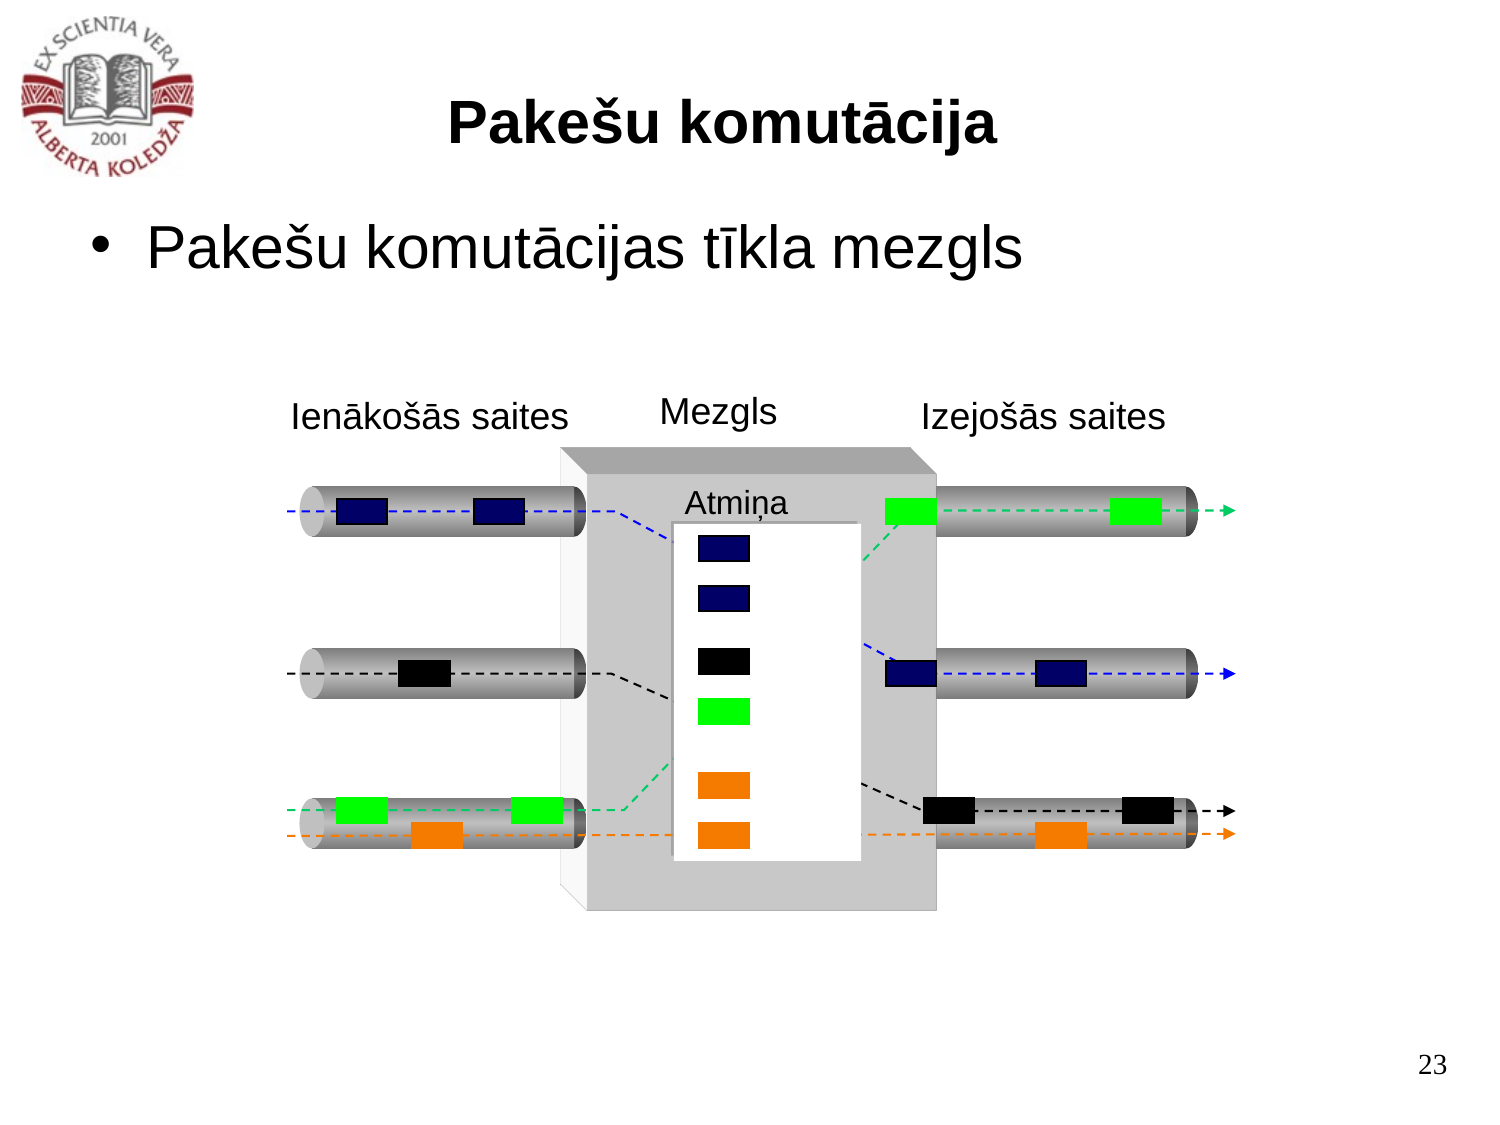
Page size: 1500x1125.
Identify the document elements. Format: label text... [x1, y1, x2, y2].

text_box [299, 798, 587, 849]
text_box Ienākošās saites [290, 391, 570, 437]
text_box [588, 475, 1199, 910]
text_box Mezgls [734, 406, 744, 422]
text_box [299, 648, 587, 699]
text_box Izejošās saites [920, 391, 1167, 437]
picture [21, 16, 194, 177]
title Pakešu komutācija [50, 62, 1374, 175]
text_box Atmiņa [669, 474, 804, 529]
list Pakešu komutācijas tīkla mezgls [74, 200, 1463, 296]
text_box <skaitlis> [1312, 1037, 1463, 1101]
text_box Mezgls [659, 386, 779, 432]
text_box [299, 486, 587, 537]
